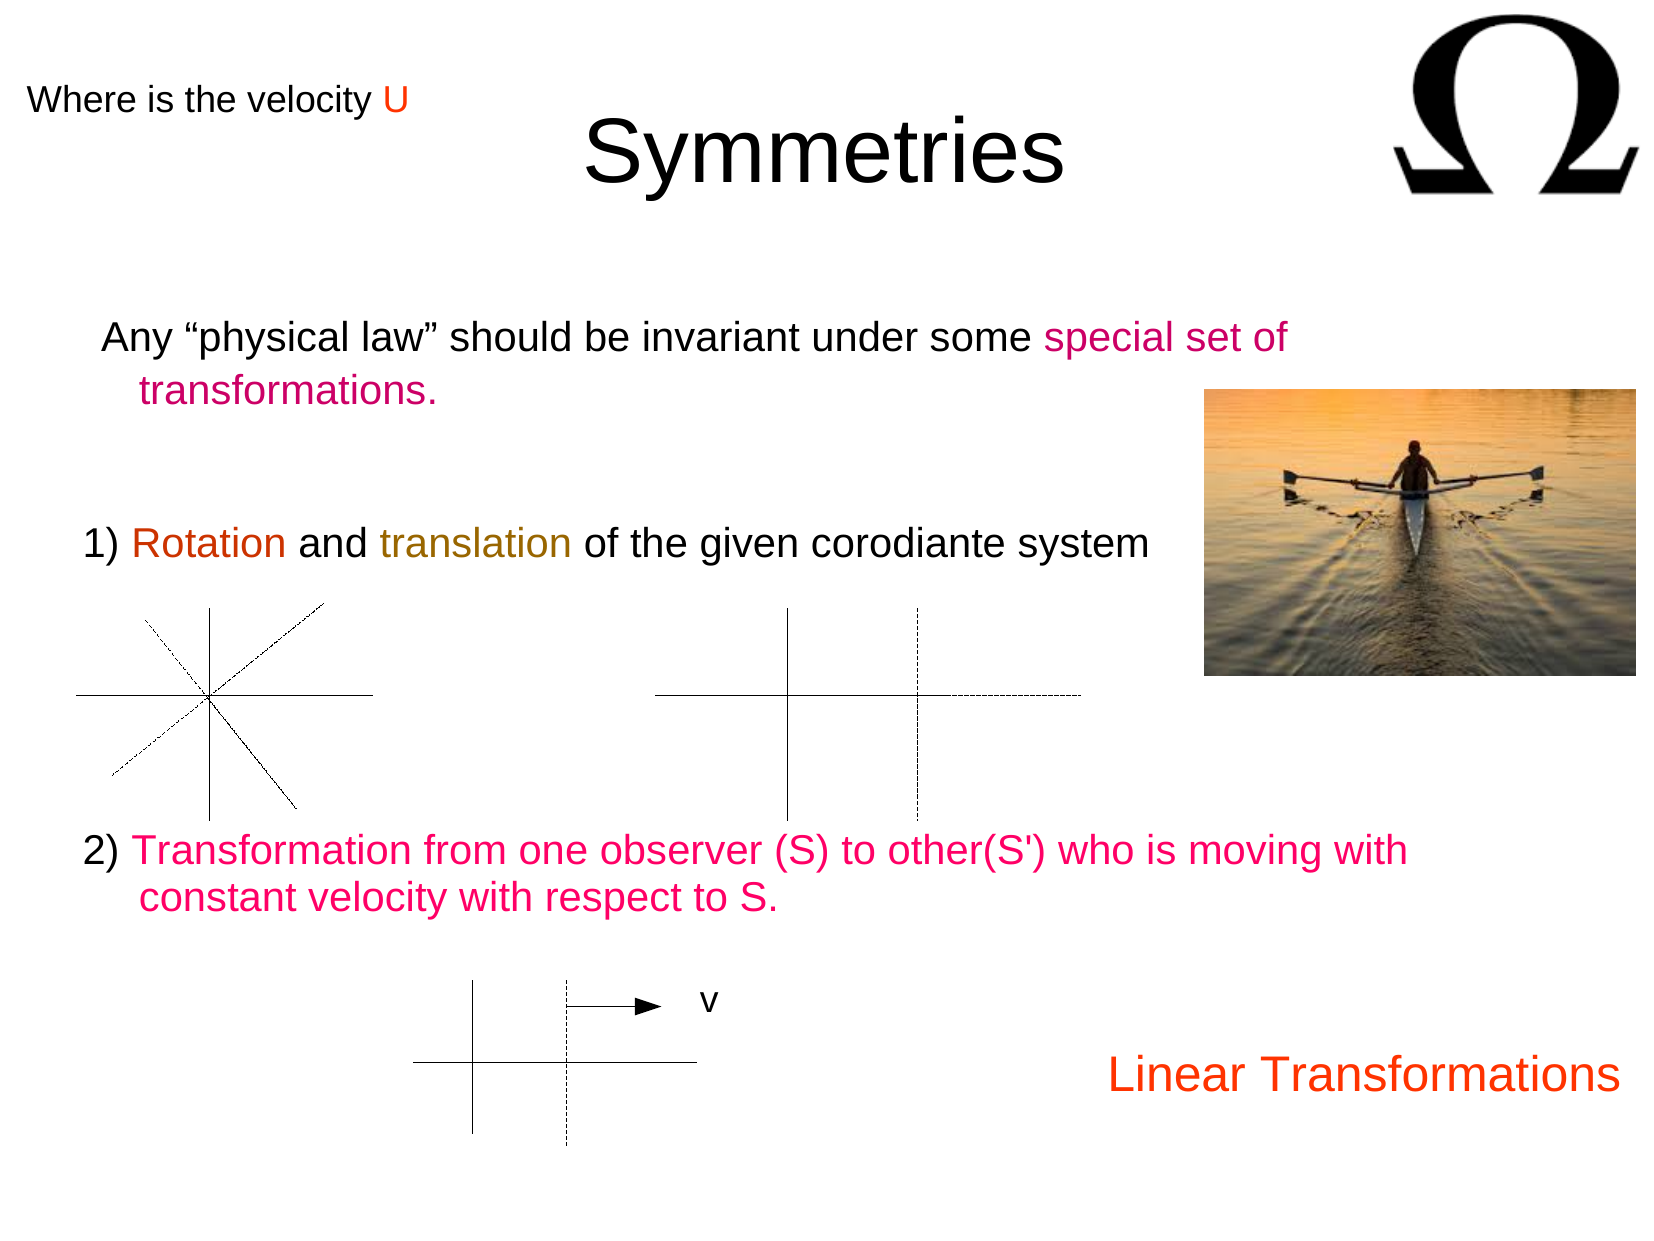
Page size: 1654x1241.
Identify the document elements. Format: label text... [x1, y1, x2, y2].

text_box Where is the velocity U [11, 70, 425, 131]
picture [1204, 389, 1636, 676]
picture [1393, 14, 1641, 201]
text_box v [685, 971, 734, 1031]
list Any “physical law” should be invariant under some special set of transformations. 1) Rotation and translation of the given corodiante system 2) Transformation from one observer (S) to other(S') who is moving with constant velocity with respect to S. [82, 287, 1568, 1004]
text_box Linear Transformations [1092, 1039, 1634, 1115]
title Symmetries [82, 49, 1568, 254]
